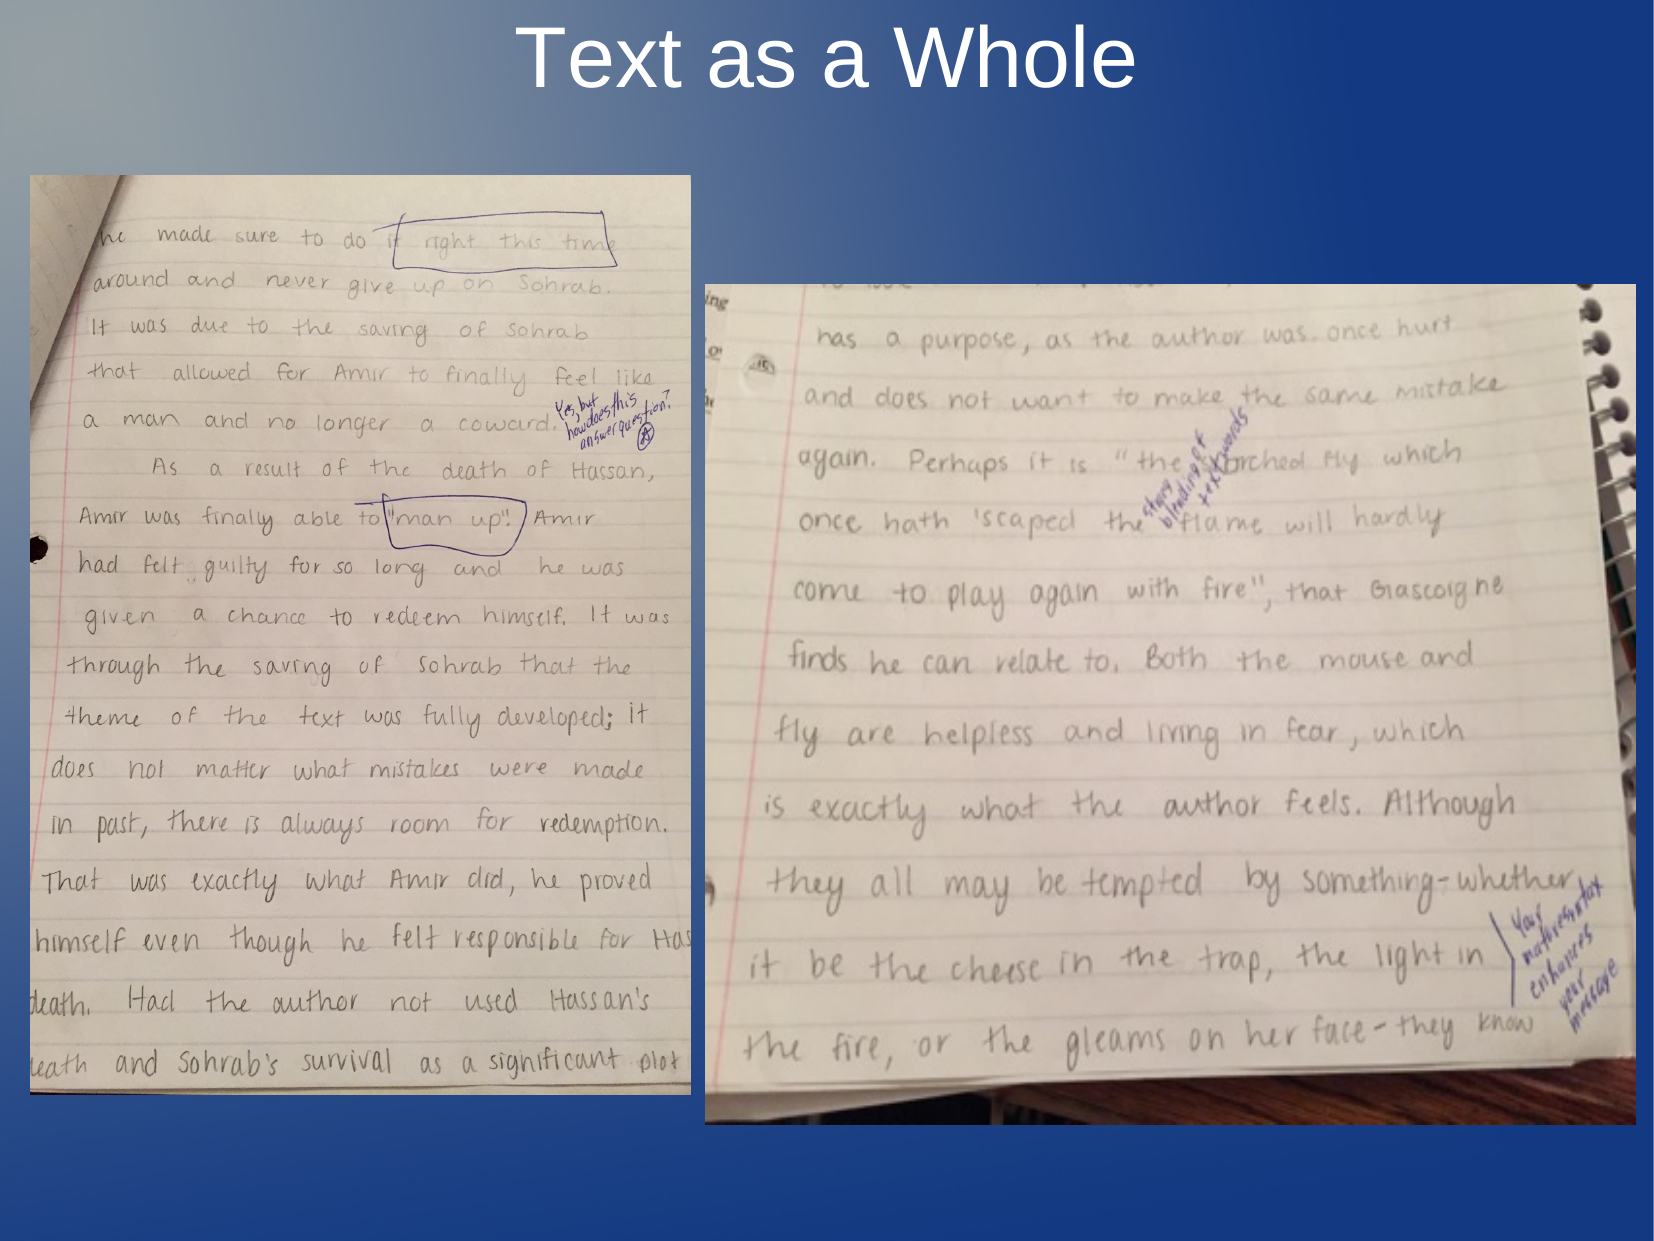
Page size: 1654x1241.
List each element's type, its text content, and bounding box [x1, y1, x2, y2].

picture [0, 0, 1654, 1241]
title Text as a Whole [82, 0, 1571, 116]
